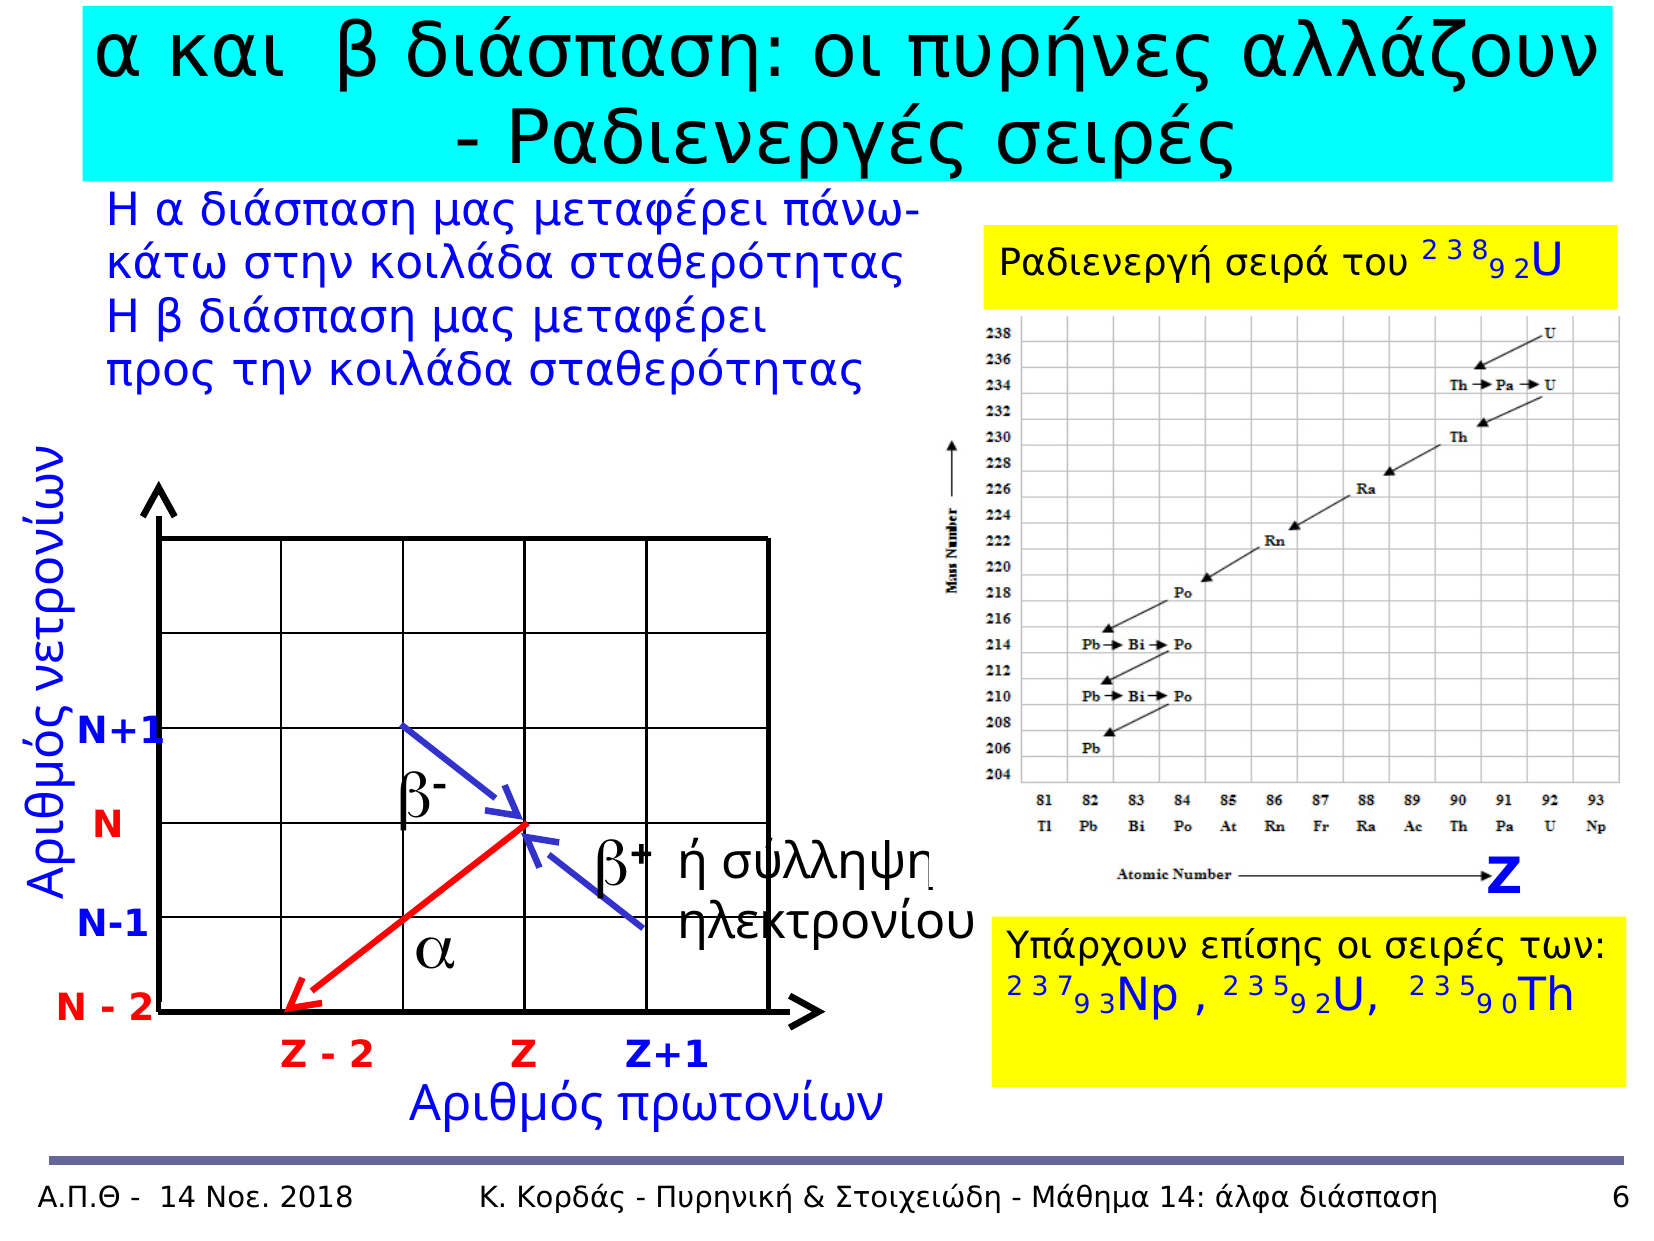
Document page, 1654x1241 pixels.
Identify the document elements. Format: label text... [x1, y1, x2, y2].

text_box + [578, 810, 668, 907]
text_box - [432, 743, 461, 766]
text_box - [381, 743, 461, 839]
text_box  [399, 894, 472, 990]
text_box Ζ+1 [610, 1025, 743, 1085]
picture [929, 315, 1620, 887]
text_box Υπάρχουν επίσης οι σειρές των: 2 3 79 3Np , 2 3 59 2U, 2 3 59 0Th [991, 916, 1627, 1088]
title α και β διάσπαση: οι πυρήνες αλλάζουν - Ραδιενεργές σειρές [82, 6, 1613, 182]
text_box Ν+1 [61, 701, 195, 761]
text_box Η α διάσπαση μας μεταφέρει πάνω-κάτω στην κοιλάδα σταθερότητας Η β διάσπαση μας μεταφέρει προς την κοιλάδα σταθερότητας [90, 175, 938, 405]
text_box Ραδιενεργή σειρά του 2 3 89 2U [983, 225, 1618, 310]
text_box Ν-1 [61, 894, 195, 954]
text_box Αριθμός πρωτονίων [394, 1062, 900, 1138]
text_box Ζ [495, 1025, 610, 1085]
text_box Ν - 2 [40, 978, 174, 1038]
text_box Ζ - 2 [265, 1025, 399, 1085]
text_box ή σύλληψη ηλεκτρονίου [663, 820, 992, 957]
text_box Ζ [1471, 840, 1591, 914]
text_box Ν [77, 795, 211, 855]
text_box Αριθμός νετρονίων [5, 430, 81, 915]
